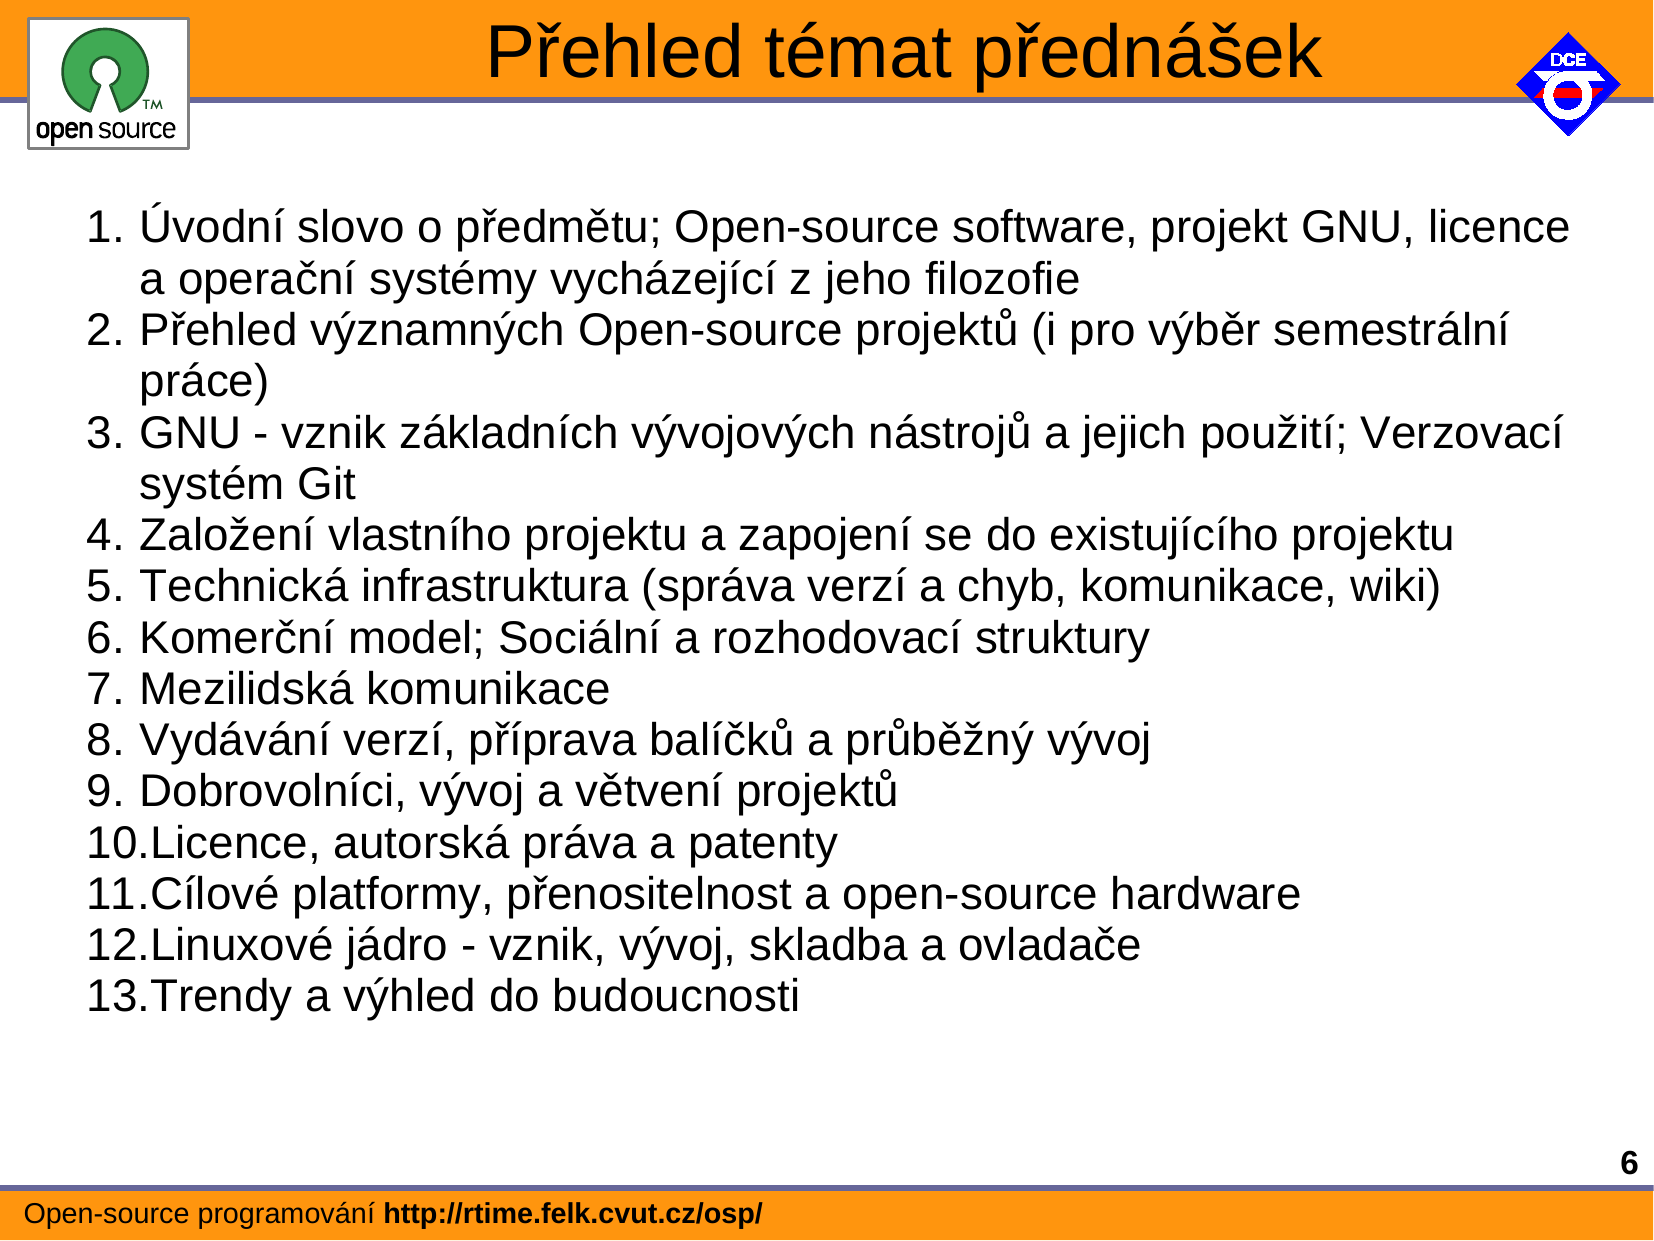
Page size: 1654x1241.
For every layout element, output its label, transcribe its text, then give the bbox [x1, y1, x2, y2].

title Přehled témat přednášek [178, 4, 1631, 98]
list Úvodní slovo o předmětu; Open-source software, projekt GNU, licence a operační systémy vycházející z jeho filozofie Přehled významných Open-source projektů (i pro výběr semestrální práce) GNU - vznik základních vývojových nástrojů a jejich použití; Verzovací systém Git Založení vlastního projektu a zapojení se do existujícího projektu Technická infrastruktura (správa verzí a chyb, komunikace, wiki) Komerční model; Sociální a rozhodovací struktury Mezilidská komunikace Vydávání verzí, příprava balíčků a průběžný vývoj Dobrovolníci, vývoj a větvení projektů Licence, autorská práva a patenty Cílové platformy, přenositelnost a open-source hardware Linuxové jádro - vznik, vývoj, skladba a ovladače Trendy a výhled do budoucnosti [68, 201, 1592, 1118]
